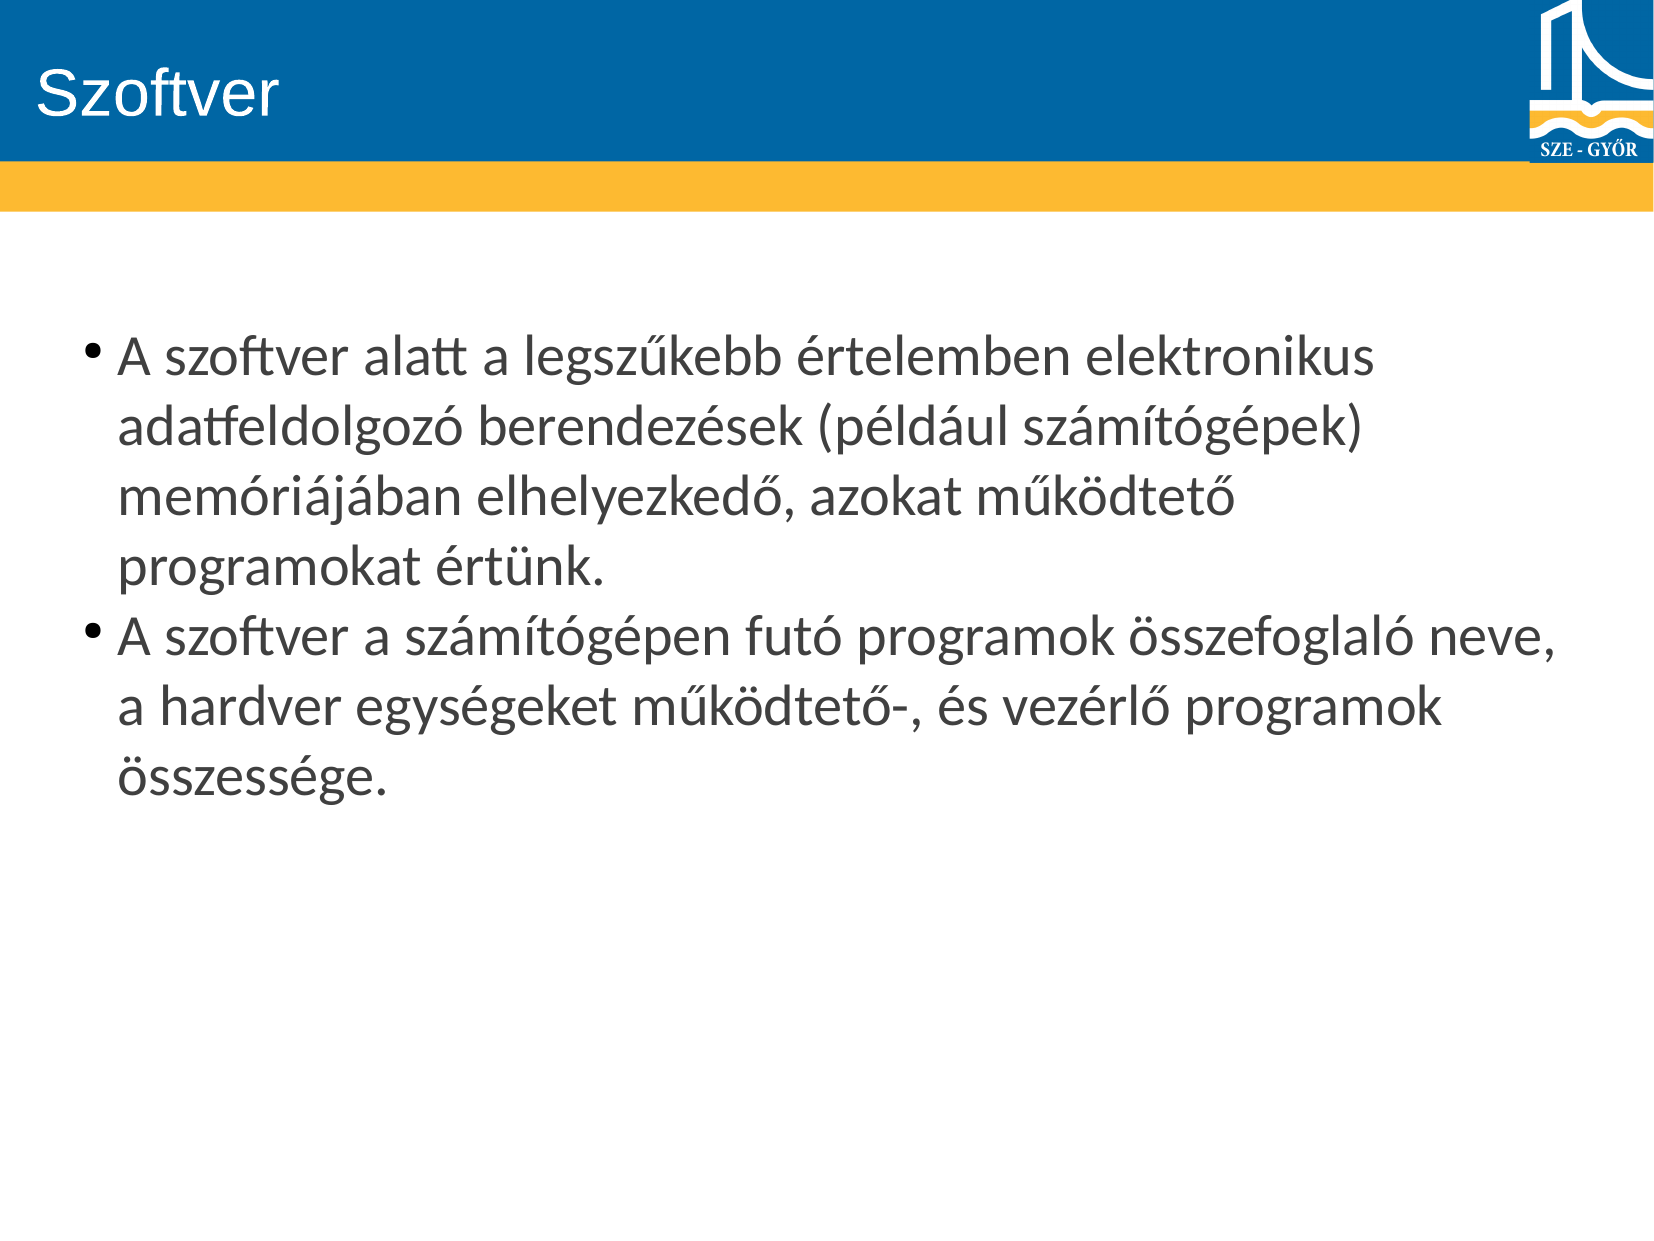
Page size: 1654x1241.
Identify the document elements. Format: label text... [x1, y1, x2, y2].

text_box A szoftver alatt a legszűkebb értelemben elektronikus adatfeldolgozó berendezések (például számítógépek) memóriájában elhelyezkedő, azokat működtető programokat értünk. A szoftver a számítógépen futó programok összefoglaló neve, a hardver egységeket működtető-, és vezérlő programok összessége. [82, 247, 1571, 1198]
text_box Szoftver [34, 48, 1524, 144]
picture [1529, 0, 1654, 163]
